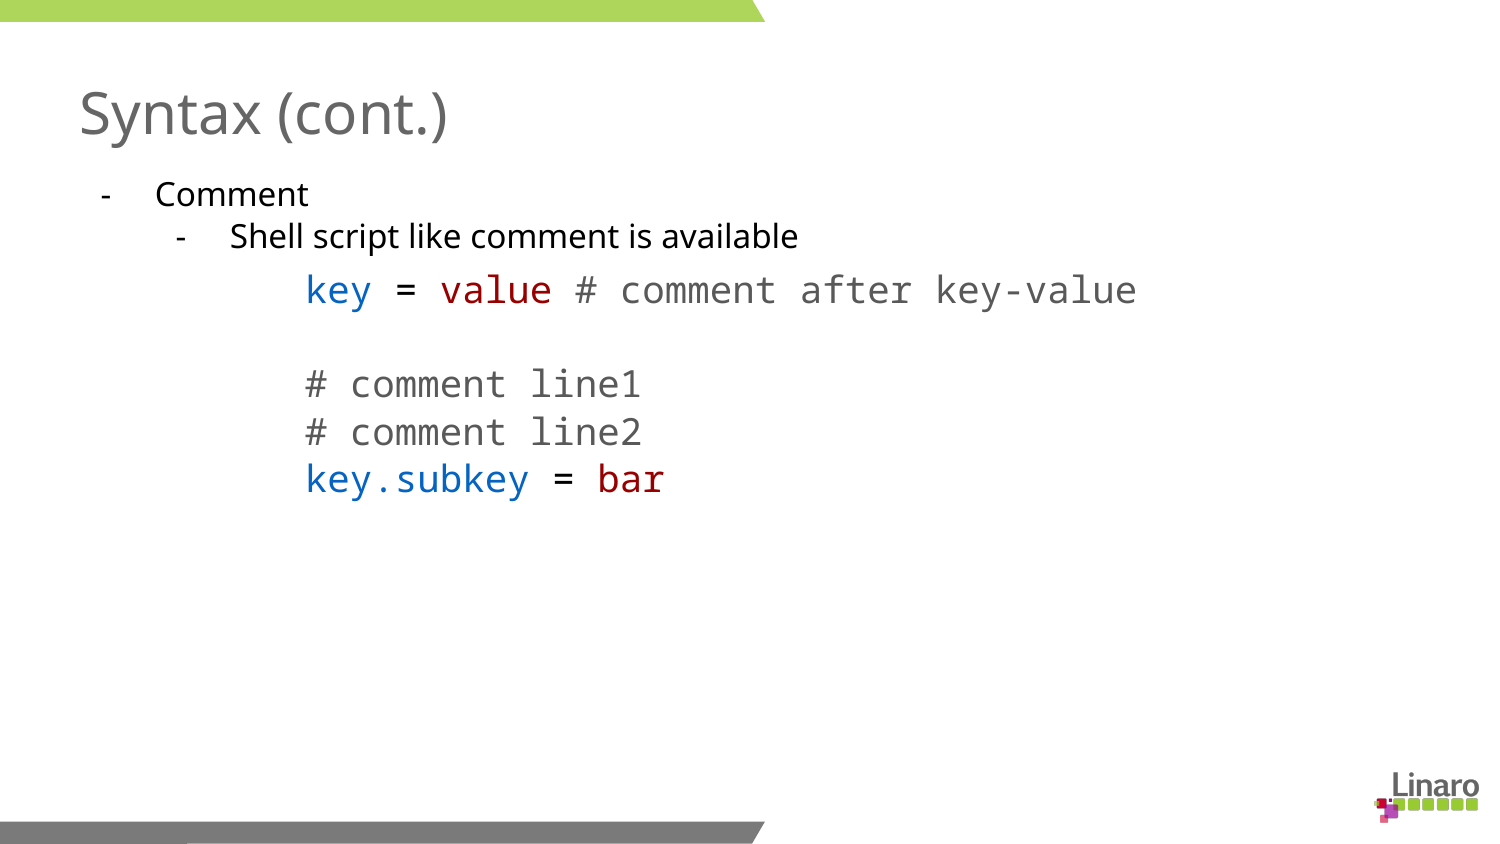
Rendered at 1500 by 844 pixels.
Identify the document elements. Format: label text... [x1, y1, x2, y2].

title Syntax (cont.) [73, 59, 1427, 162]
picture [1372, 770, 1481, 825]
list Comment Shell script like comment is available key = value # comment after key-value # comment line1 # comment line2 key.subkey = bar [73, 162, 1427, 798]
